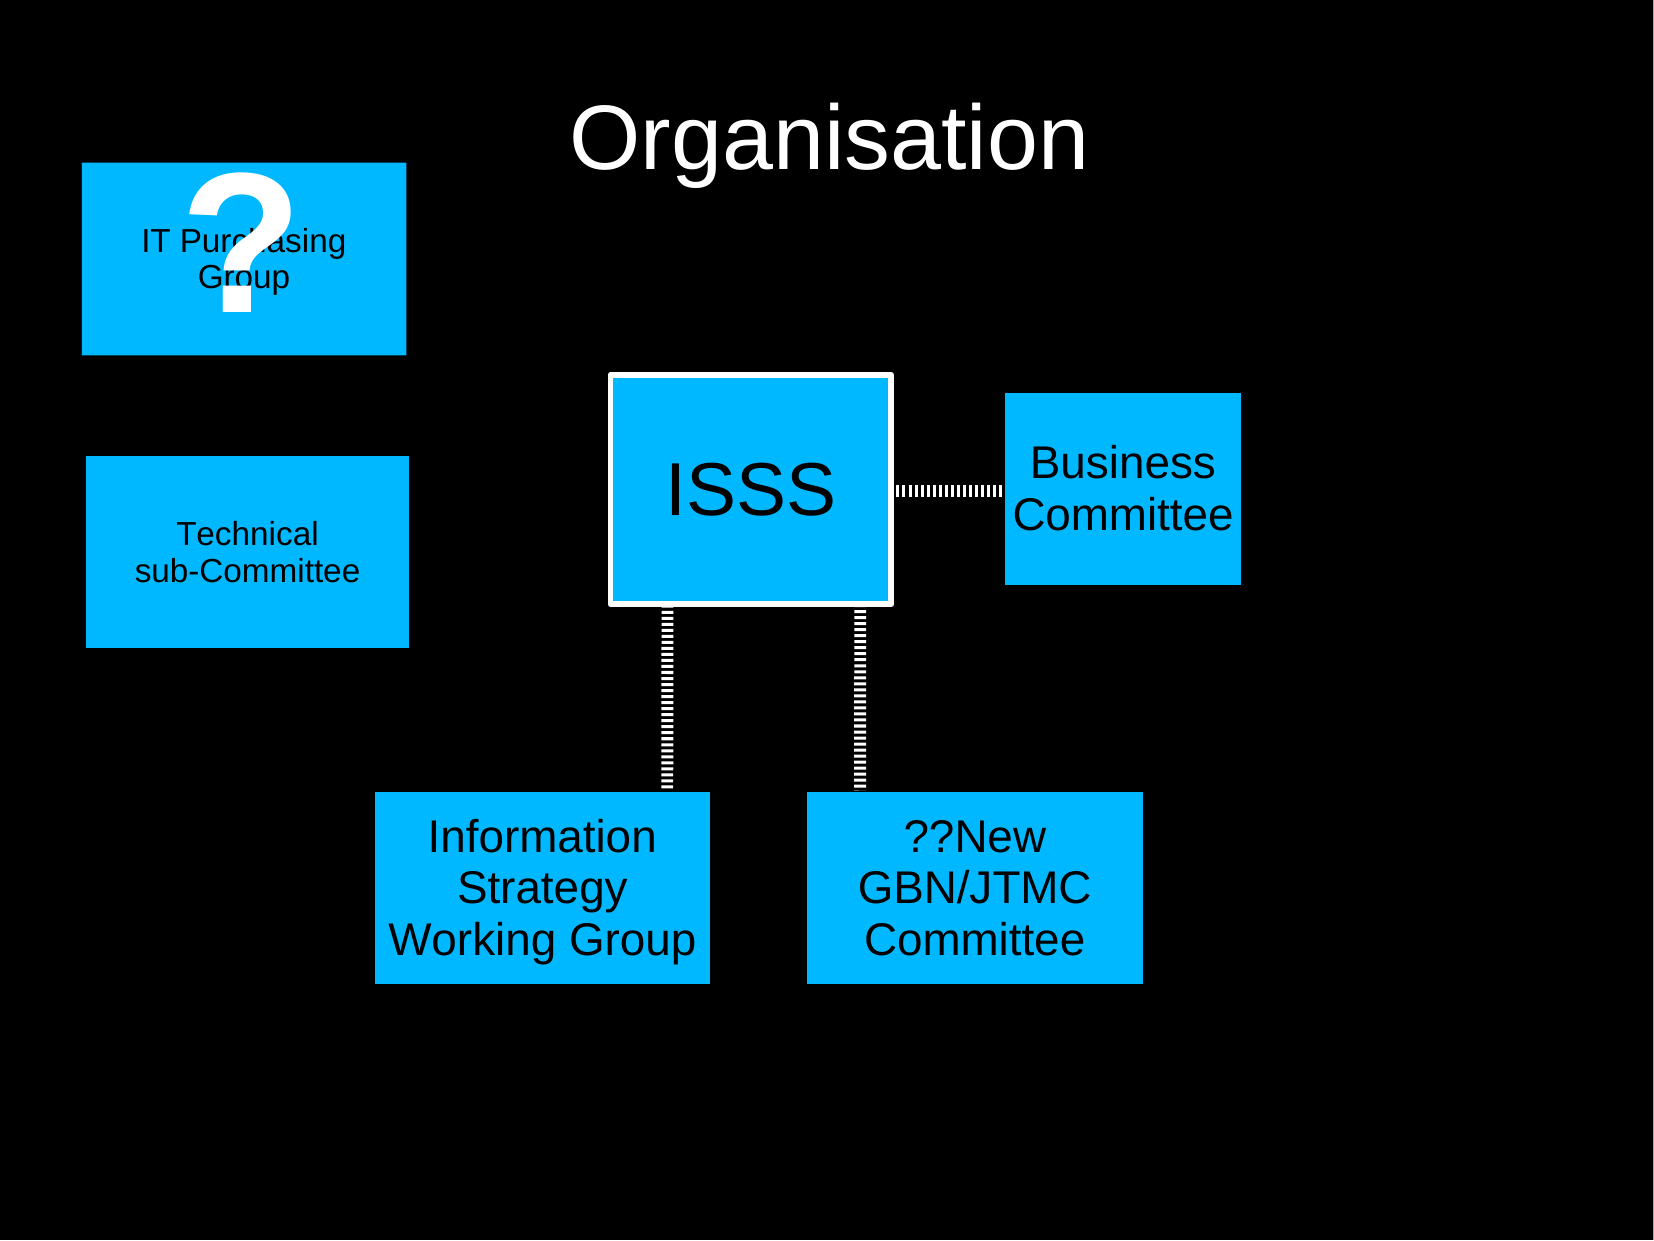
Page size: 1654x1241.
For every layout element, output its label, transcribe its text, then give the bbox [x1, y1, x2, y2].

text_box Technical sub-Committee [85, 455, 410, 649]
text_box Information Strategy Working Group [374, 791, 711, 985]
text_box ISSS [610, 374, 892, 605]
text_box IT Purchasing Group [81, 162, 180, 356]
text_box ? [180, 131, 315, 390]
text_box Business Committee [1004, 392, 1242, 586]
text_box IT Purchasing Group [315, 162, 407, 356]
text_box ??New GBN/JTMC Committee [806, 791, 1144, 985]
title Organisation [123, 34, 1536, 242]
